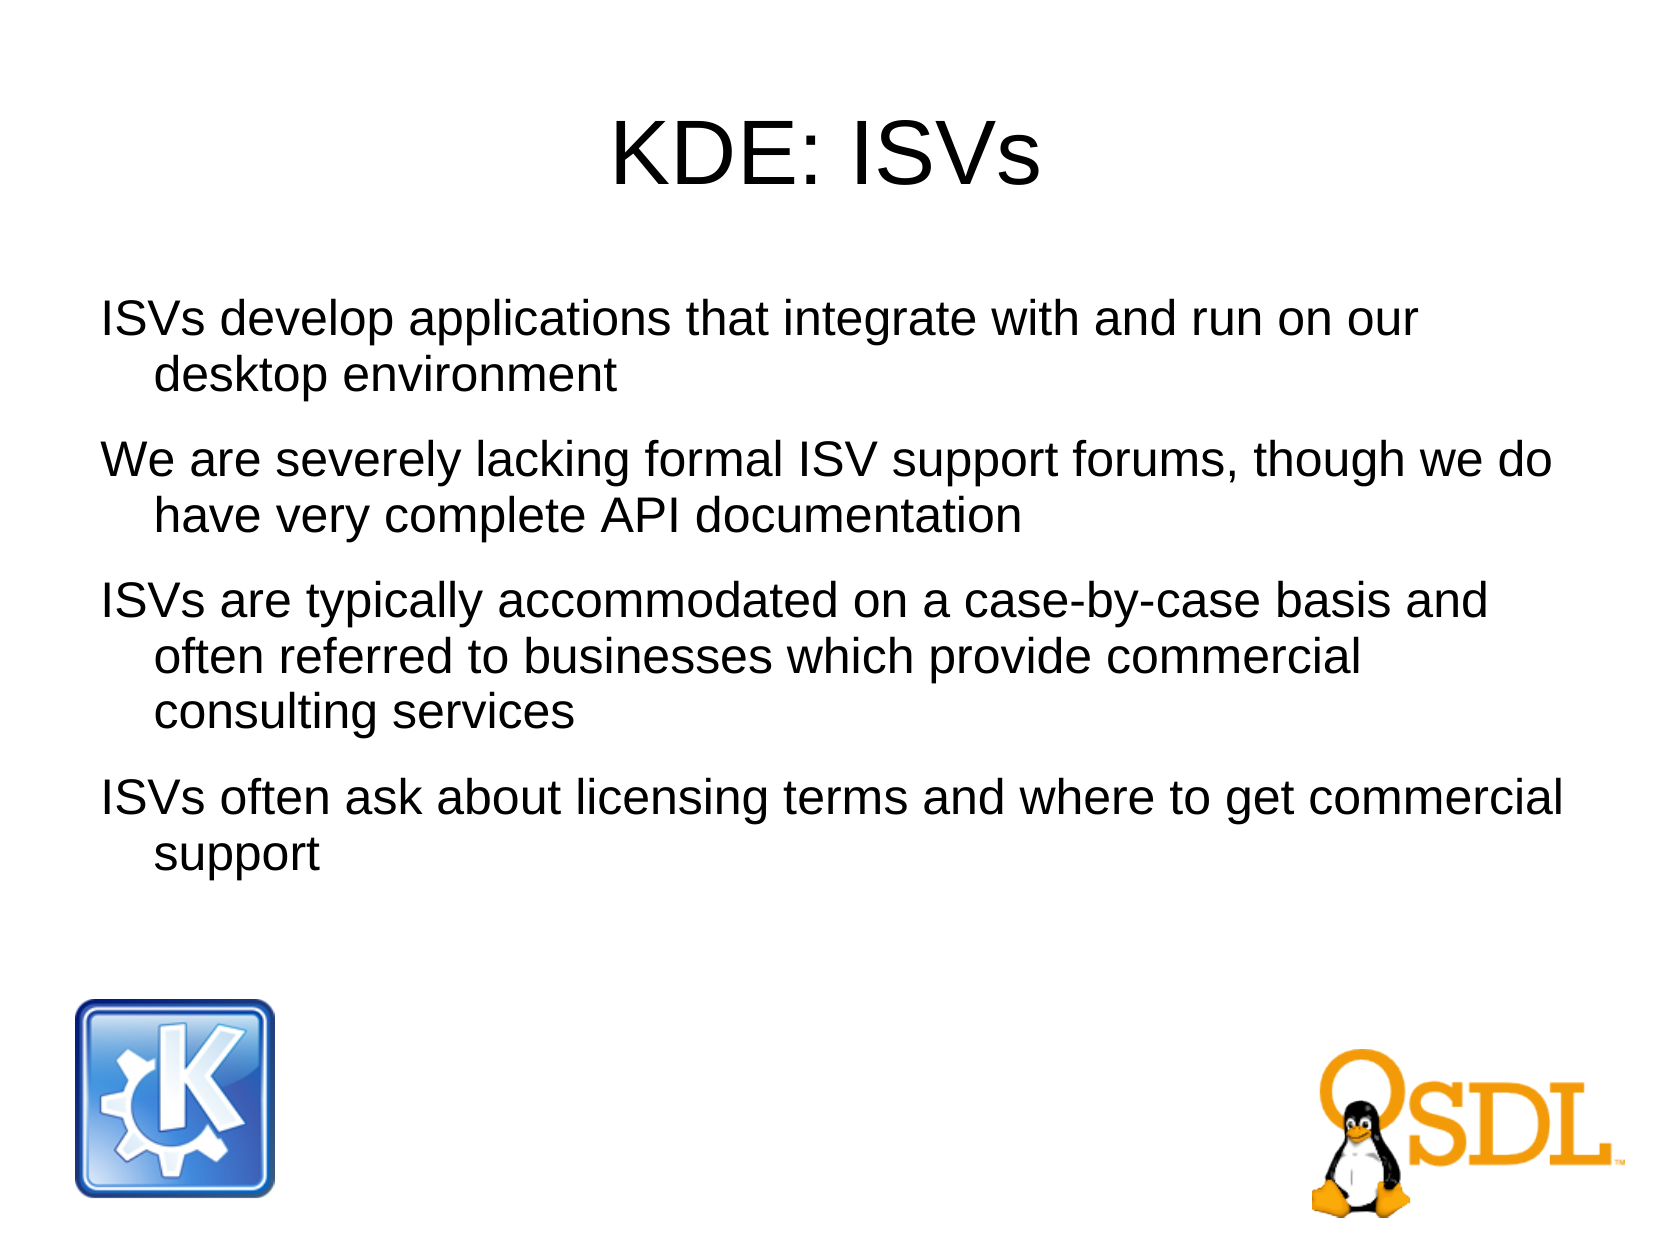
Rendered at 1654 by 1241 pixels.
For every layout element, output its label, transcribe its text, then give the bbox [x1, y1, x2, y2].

picture [1312, 1049, 1625, 1218]
title KDE: ISVs [82, 49, 1571, 257]
list ISVs develop applications that integrate with and run on our desktop environment We are severely lacking formal ISV support forums, though we do have very complete API documentation ISVs are typically accommodated on a case-by-case basis and often referred to businesses which provide commercial consulting services ISVs often ask about licensing terms and where to get commercial support [82, 290, 1571, 1109]
picture [75, 999, 275, 1200]
